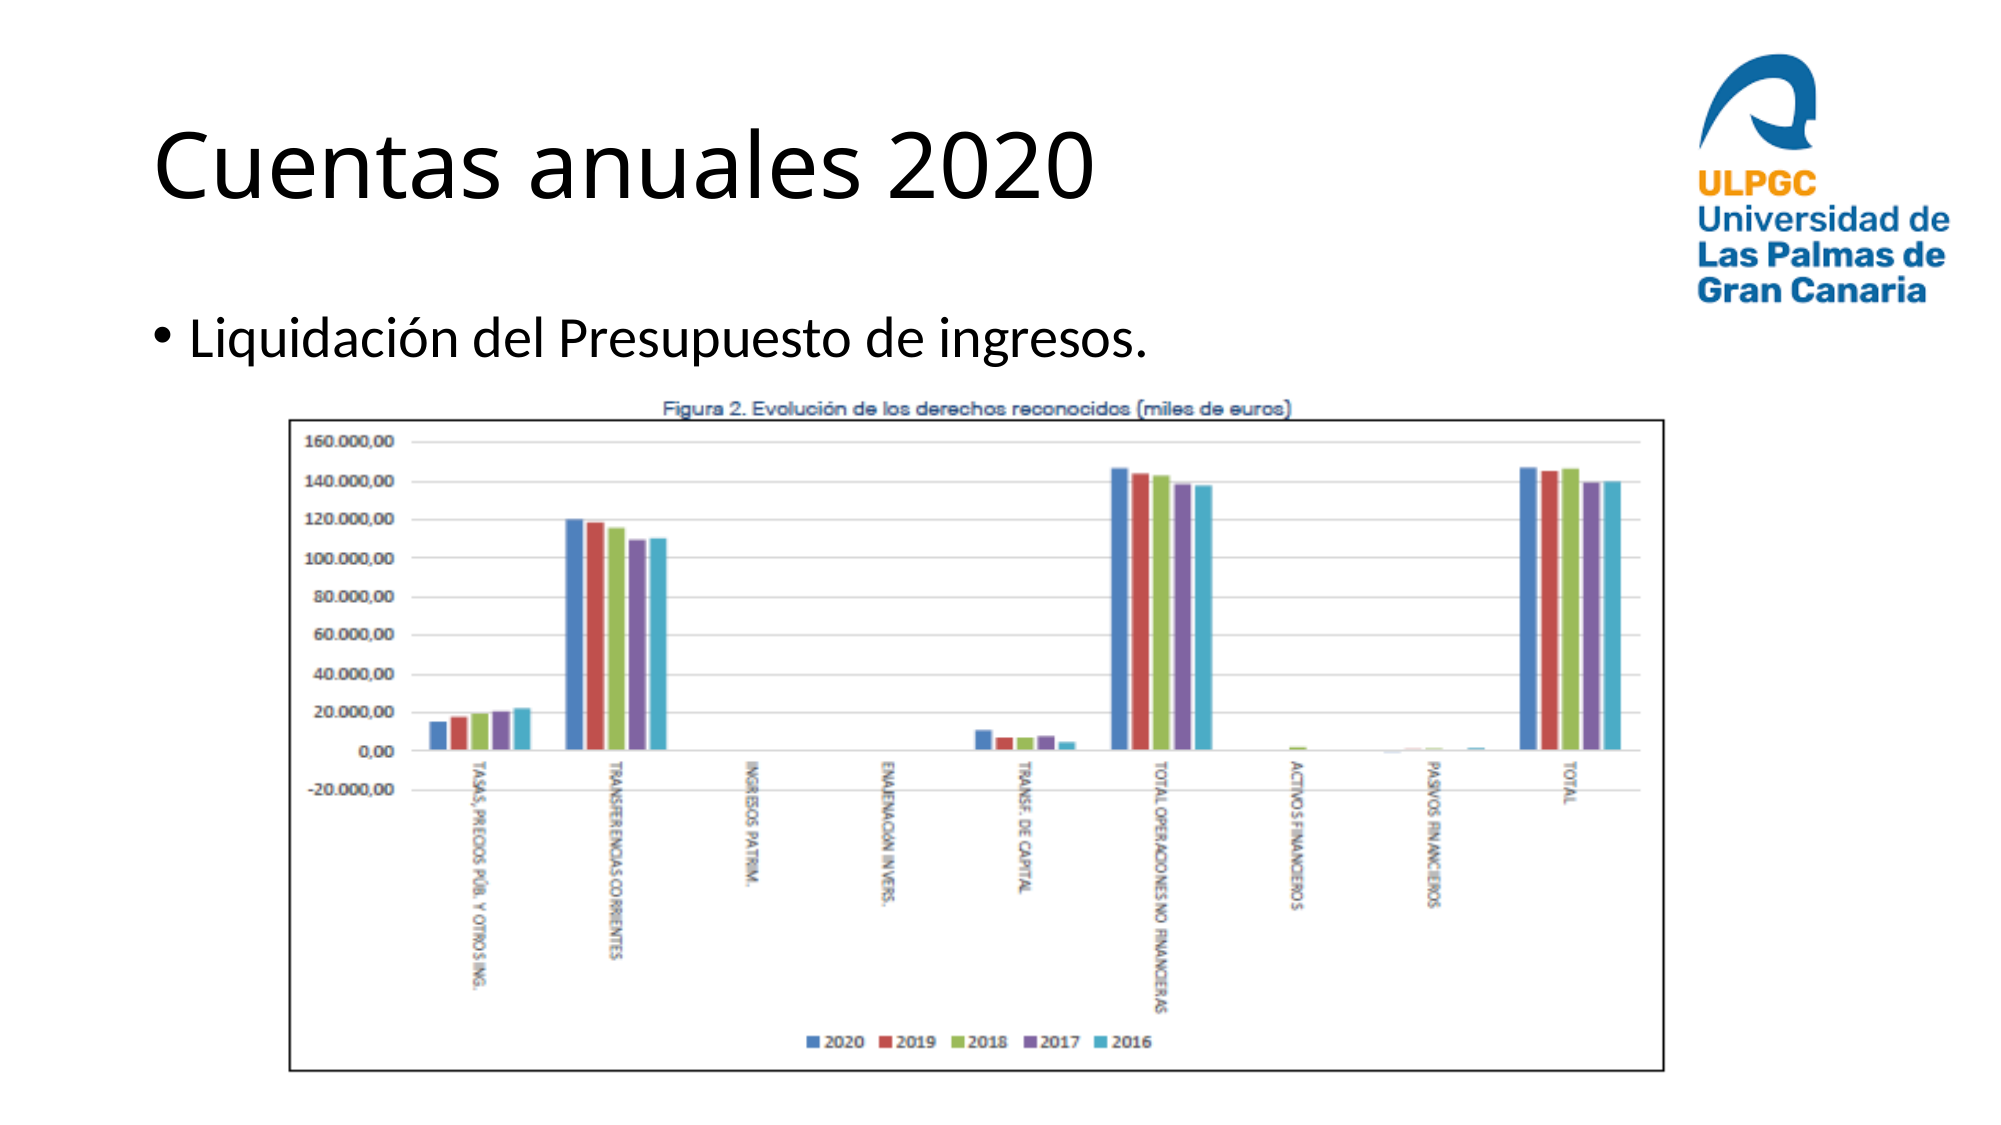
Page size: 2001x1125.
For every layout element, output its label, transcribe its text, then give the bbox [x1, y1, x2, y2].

picture [1648, 4, 2000, 355]
picture [230, 1014, 1773, 1122]
list Liquidación del Presupuesto de ingresos. [137, 299, 1863, 1014]
title Cuentas anuales 2020 [137, 59, 1648, 278]
